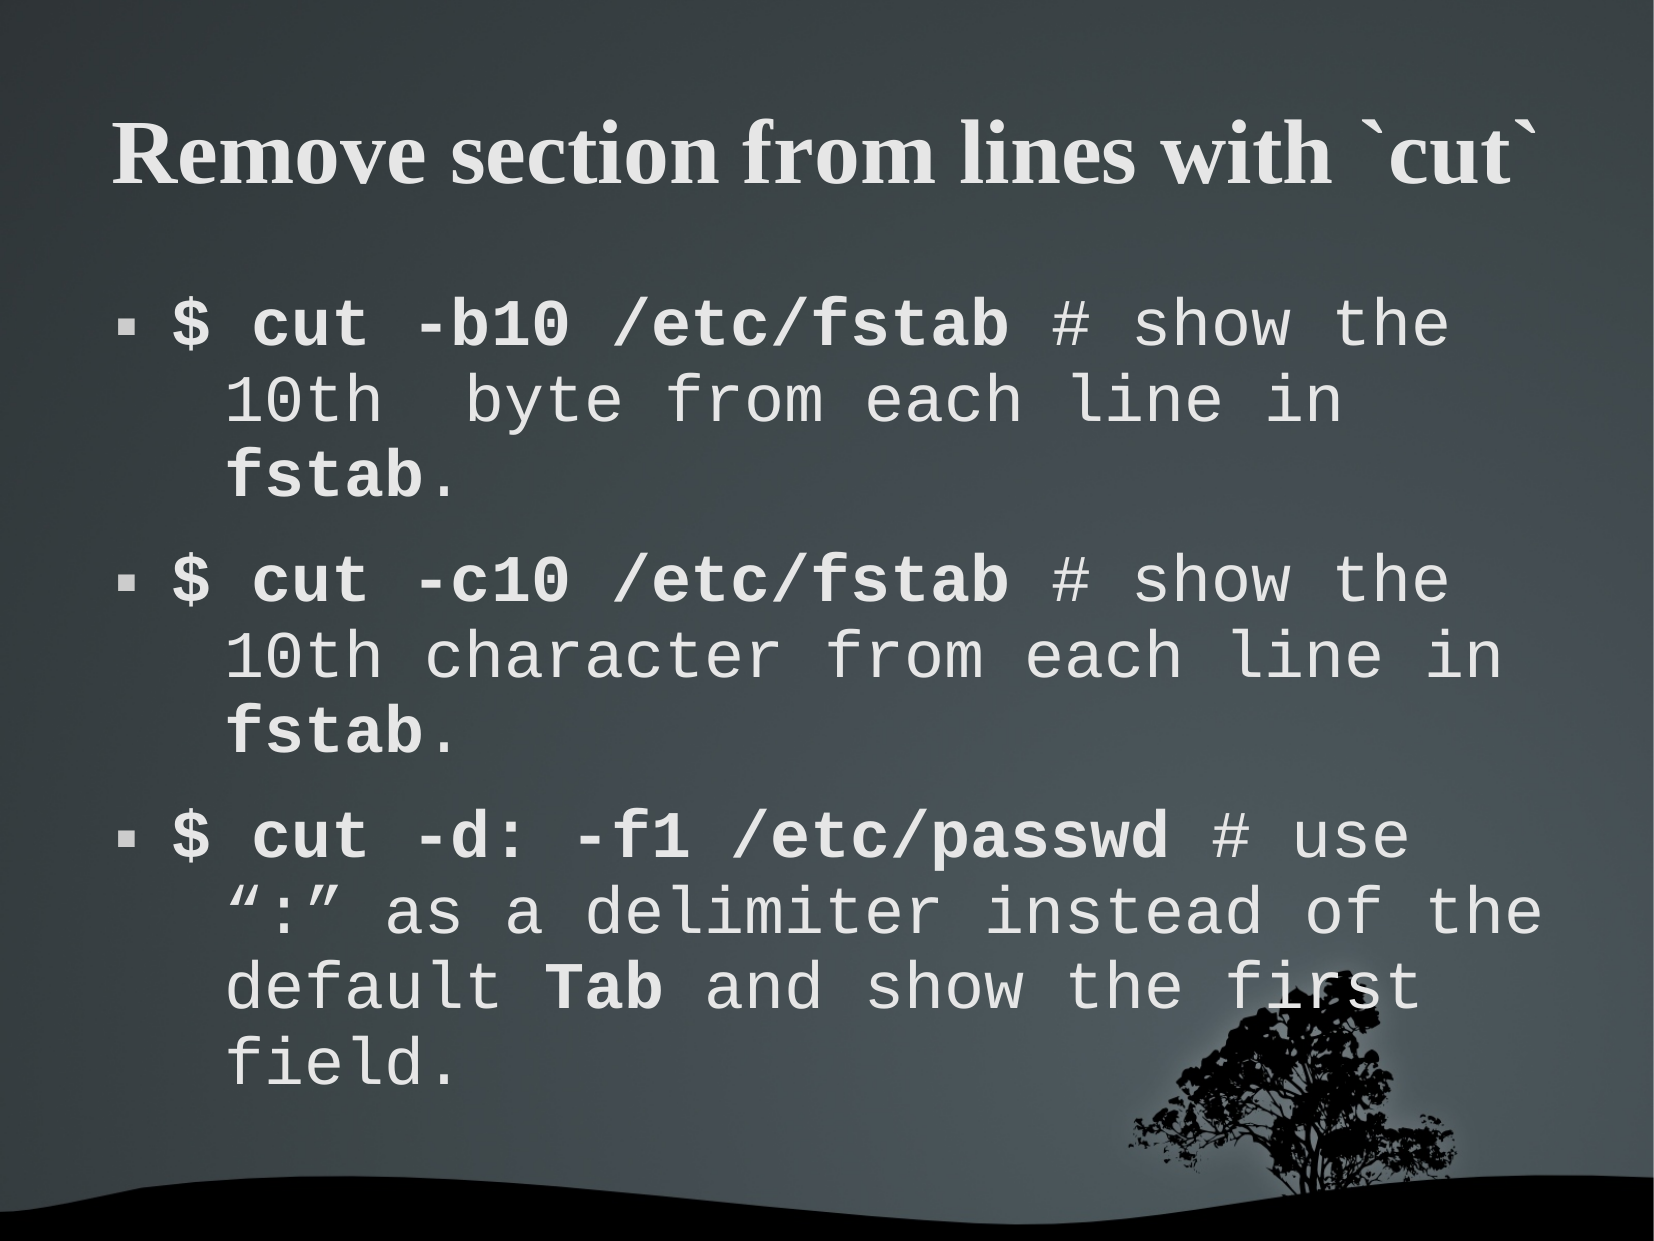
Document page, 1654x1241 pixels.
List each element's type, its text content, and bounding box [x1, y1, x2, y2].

picture [0, 0, 1654, 1241]
title Remove section from lines with `cut` [82, 33, 1571, 273]
list $ cut -b10 /etc/fstab # show the 10th byte from each line in fstab. $ cut -c10 /etc/fstab # show the 10th character from each line in fstab. $ cut -d: -f1 /etc/passwd # use “:” as a delimiter instead of the default Tab and show the first field. [82, 290, 1571, 1109]
